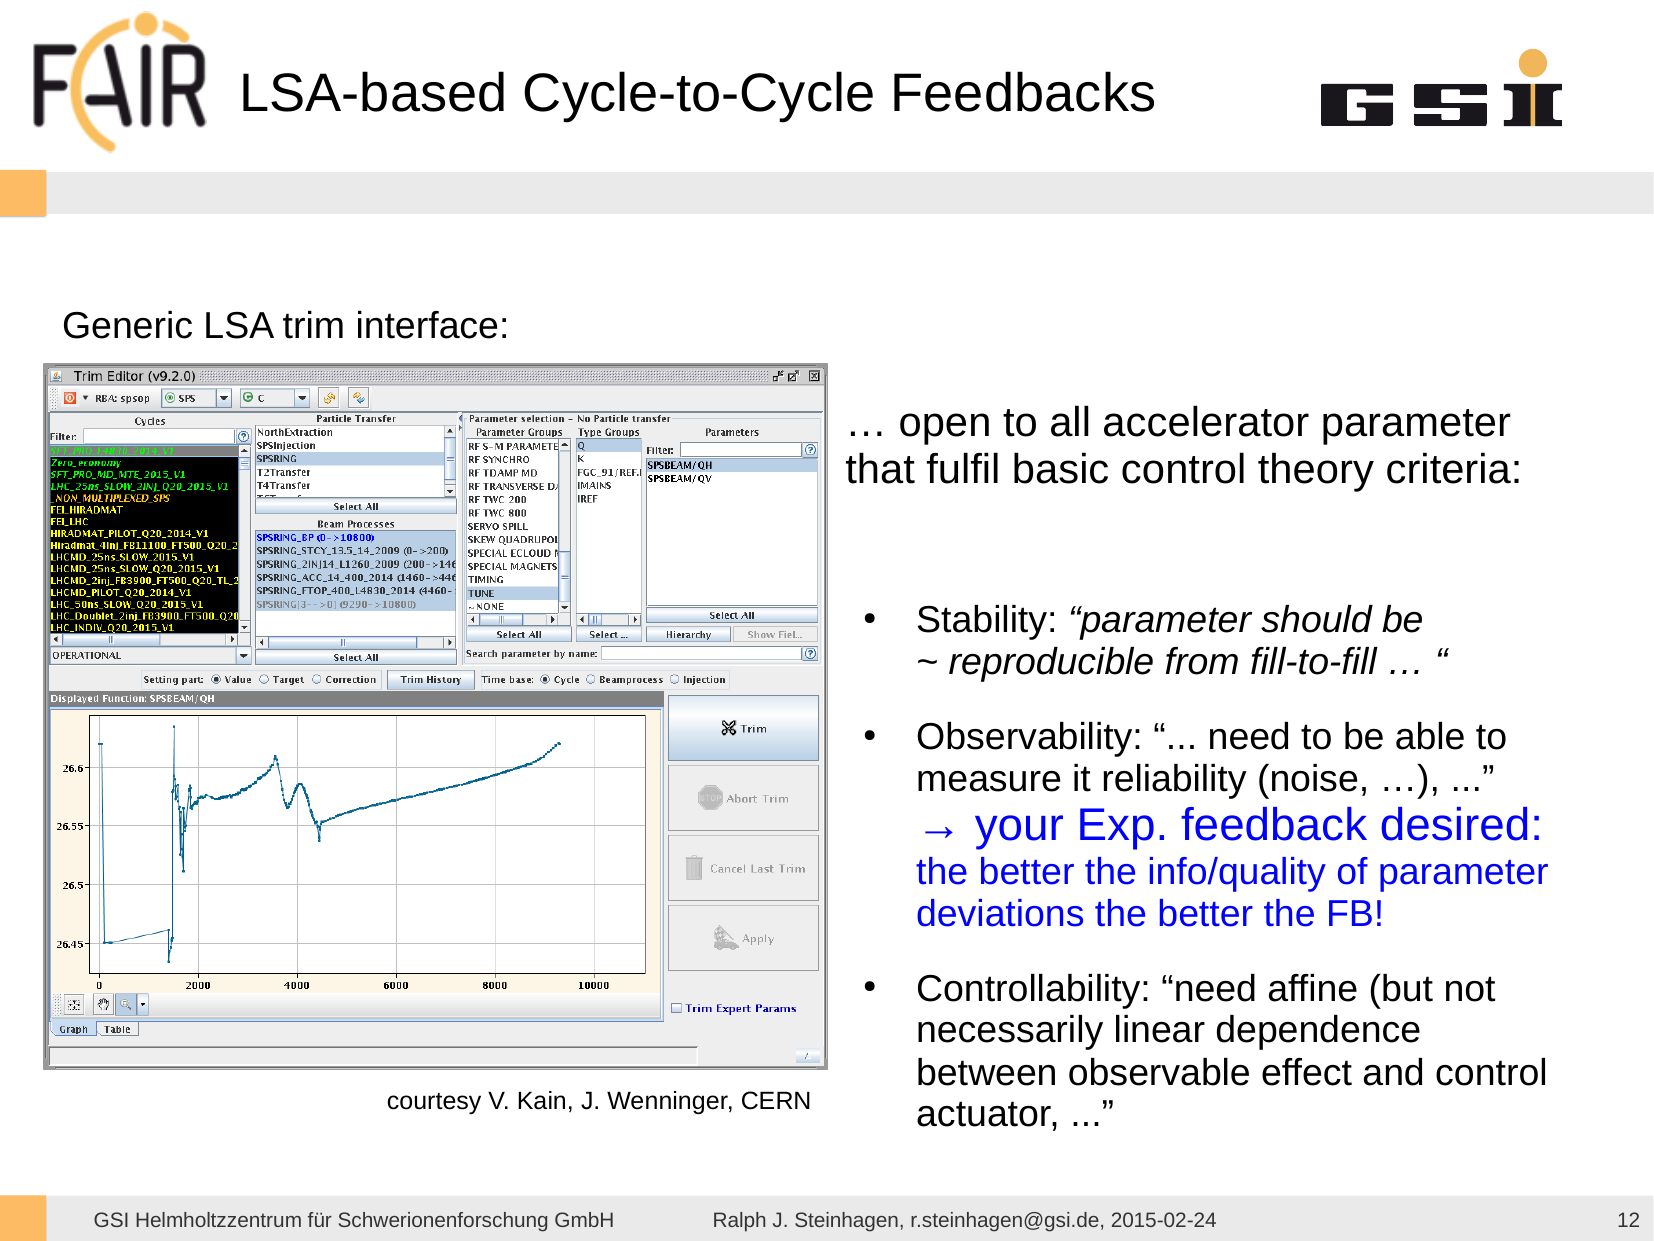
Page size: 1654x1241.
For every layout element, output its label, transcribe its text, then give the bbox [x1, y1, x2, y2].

list … open to all accelerator parameter that fulfil basic control theory criteria: Stability: “parameter should be ~ reproducible from fill-to-fill … “ Observability: “... need to be able to measure it reliability (noise, …), ...” → your Exp. feedback desired: the better the info/quality of parameter deviations the better the FB! Controllability: “need affine (but not necessarily linear dependence between observable effect and control actuator, ...” [845, 249, 1572, 1158]
picture [43, 363, 828, 1070]
text_box courtesy V. Kain, J. Wenninger, CERN [372, 1079, 839, 1123]
title LSA-based Cycle-to-Cycle Feedbacks [239, 23, 1301, 162]
picture [1319, 46, 1564, 129]
picture [33, 10, 207, 155]
text_box Generic LSA trim interface: [47, 297, 525, 355]
